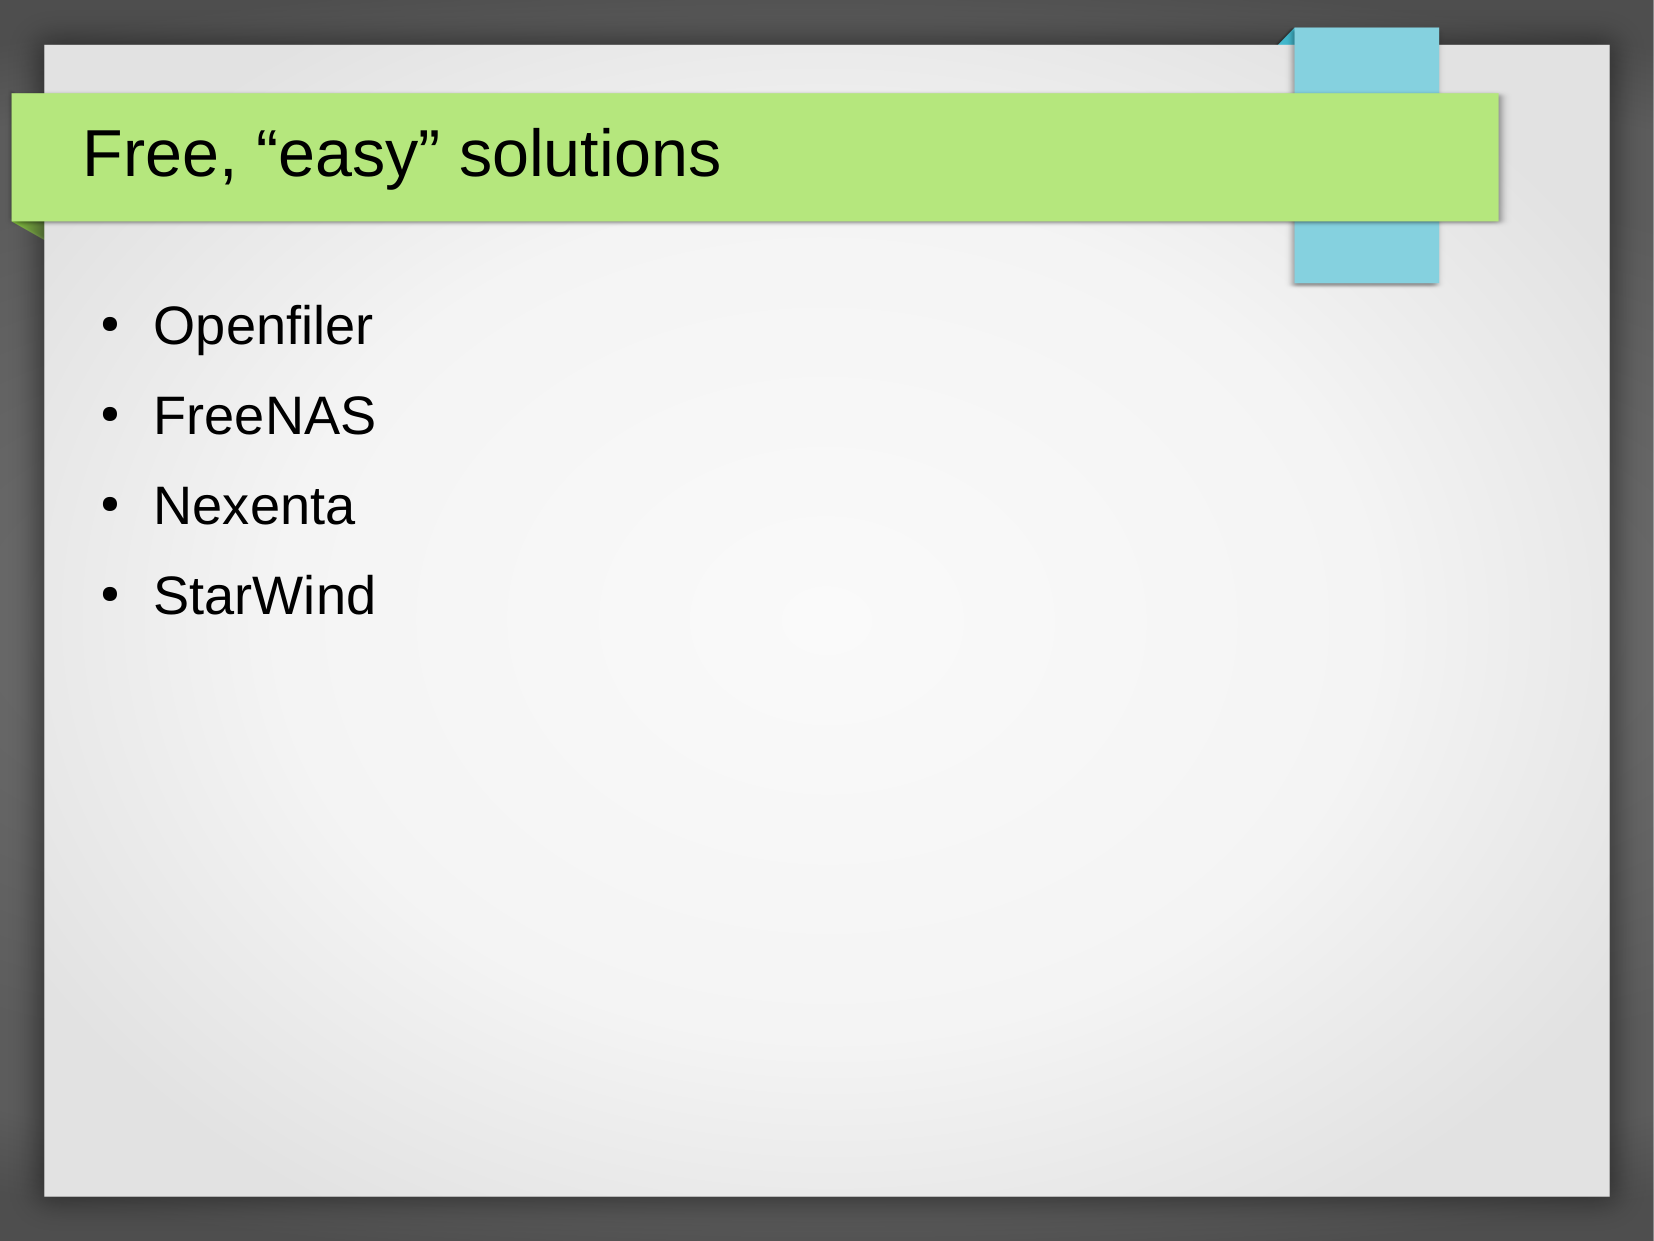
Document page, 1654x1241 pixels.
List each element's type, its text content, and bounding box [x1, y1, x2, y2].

list Openfiler FreeNAS Nexenta StarWind [82, 295, 1571, 1015]
title Free, “easy” solutions [82, 94, 1264, 213]
picture [0, 0, 1654, 1241]
